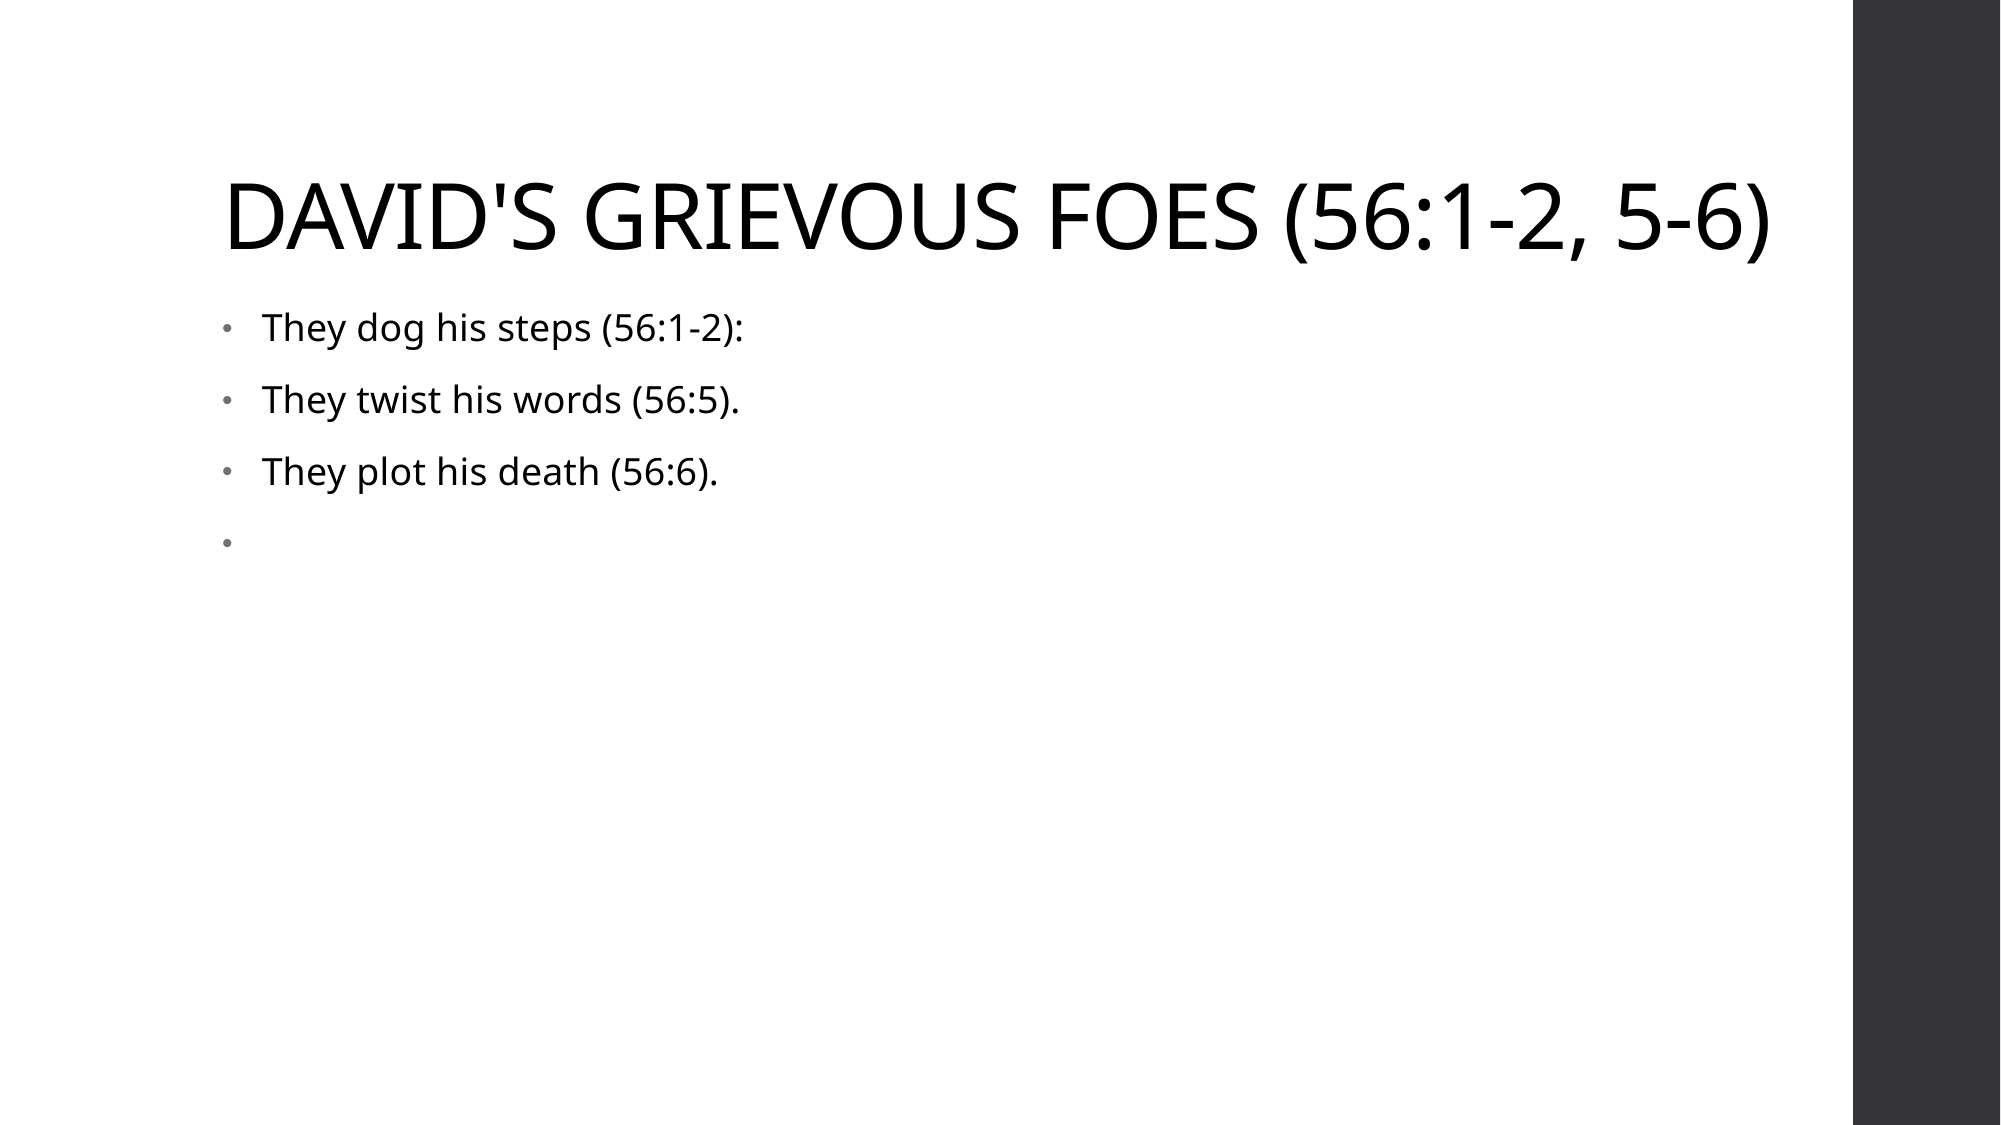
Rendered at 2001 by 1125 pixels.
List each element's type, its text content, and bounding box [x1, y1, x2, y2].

list They dog his steps (56:1-2): They twist his words (56:5). They plot his death (56:6). [206, 299, 1617, 1014]
title DAVID'S GRIEVOUS FOES (56:1-2, 5-6) [206, 60, 1797, 278]
